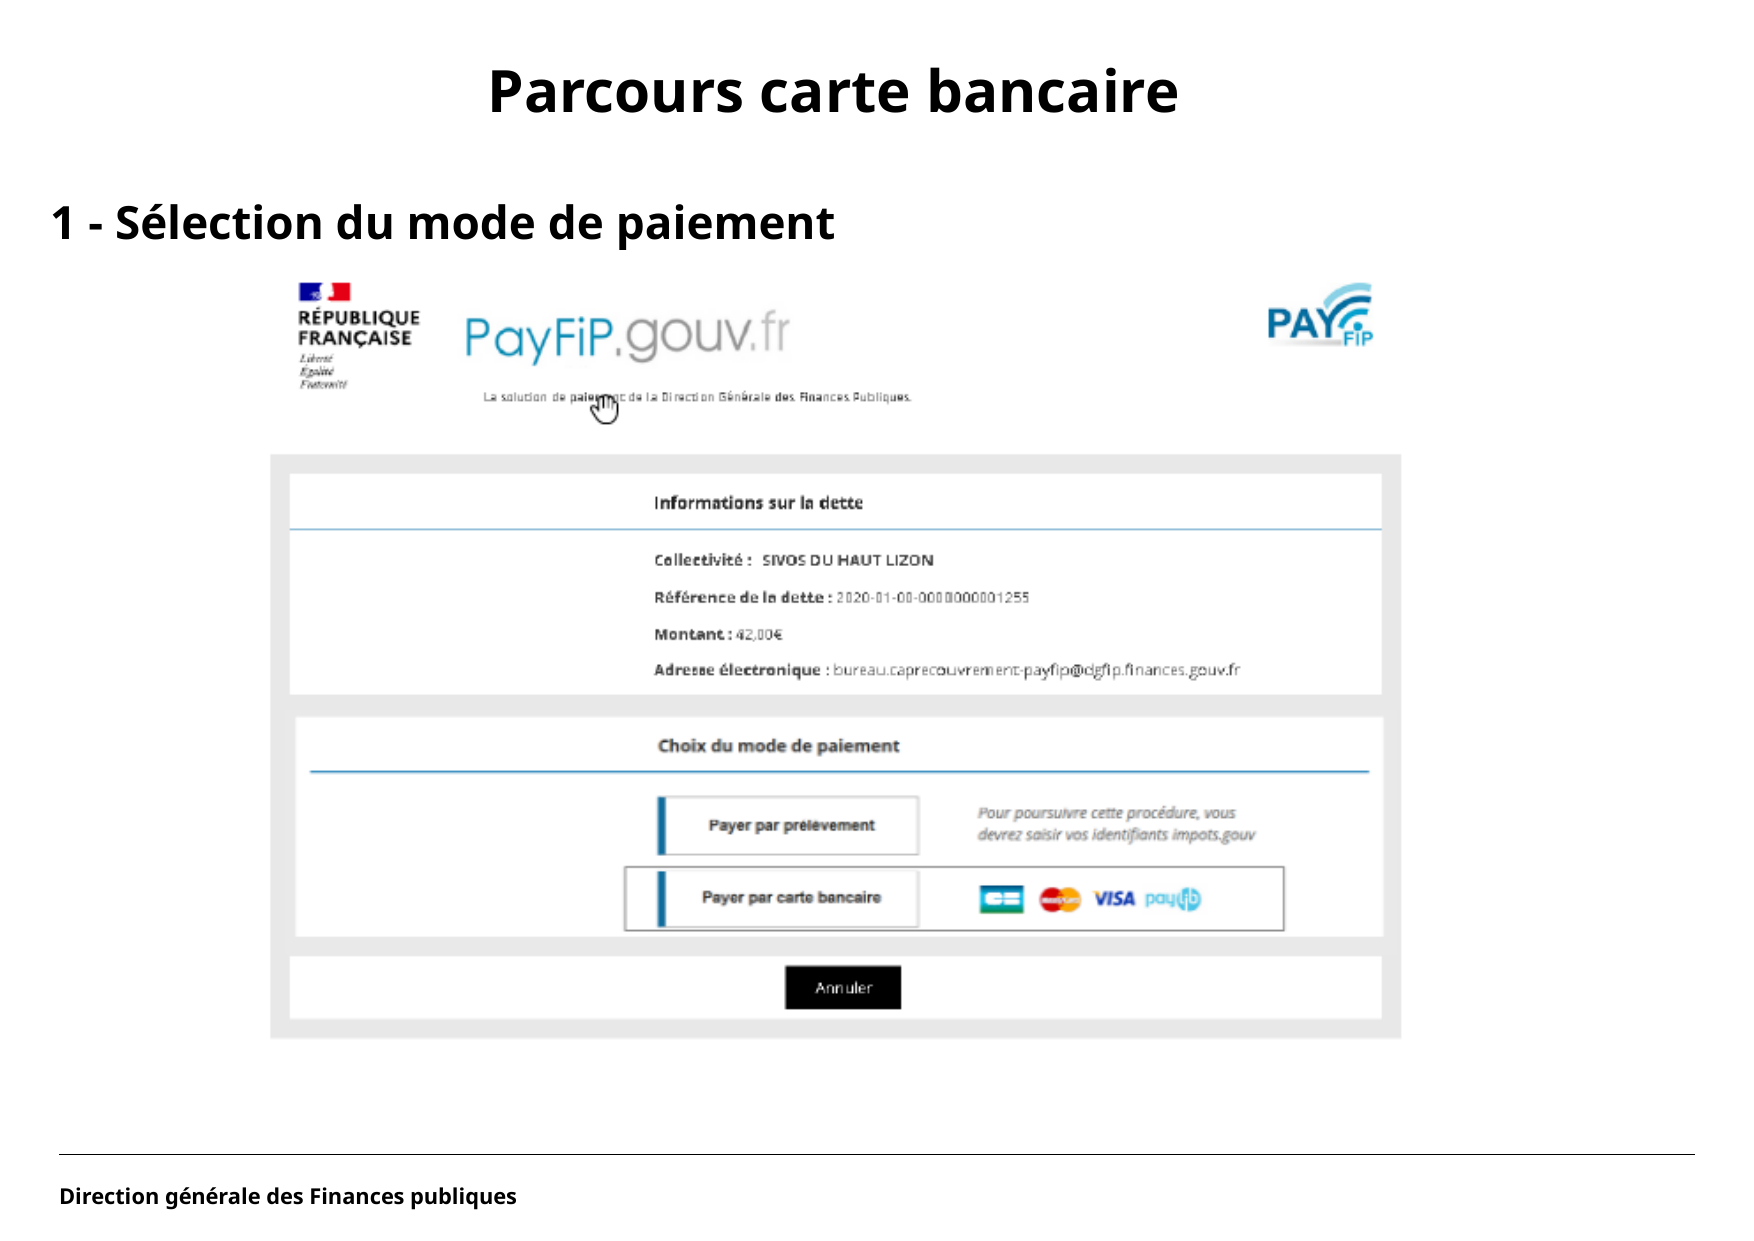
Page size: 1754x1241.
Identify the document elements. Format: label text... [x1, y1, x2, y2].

list Parcours carte bancaire [20, 50, 1648, 151]
list 1 - Sélection du mode de paiement [50, 190, 1678, 292]
picture [170, 262, 1444, 1075]
